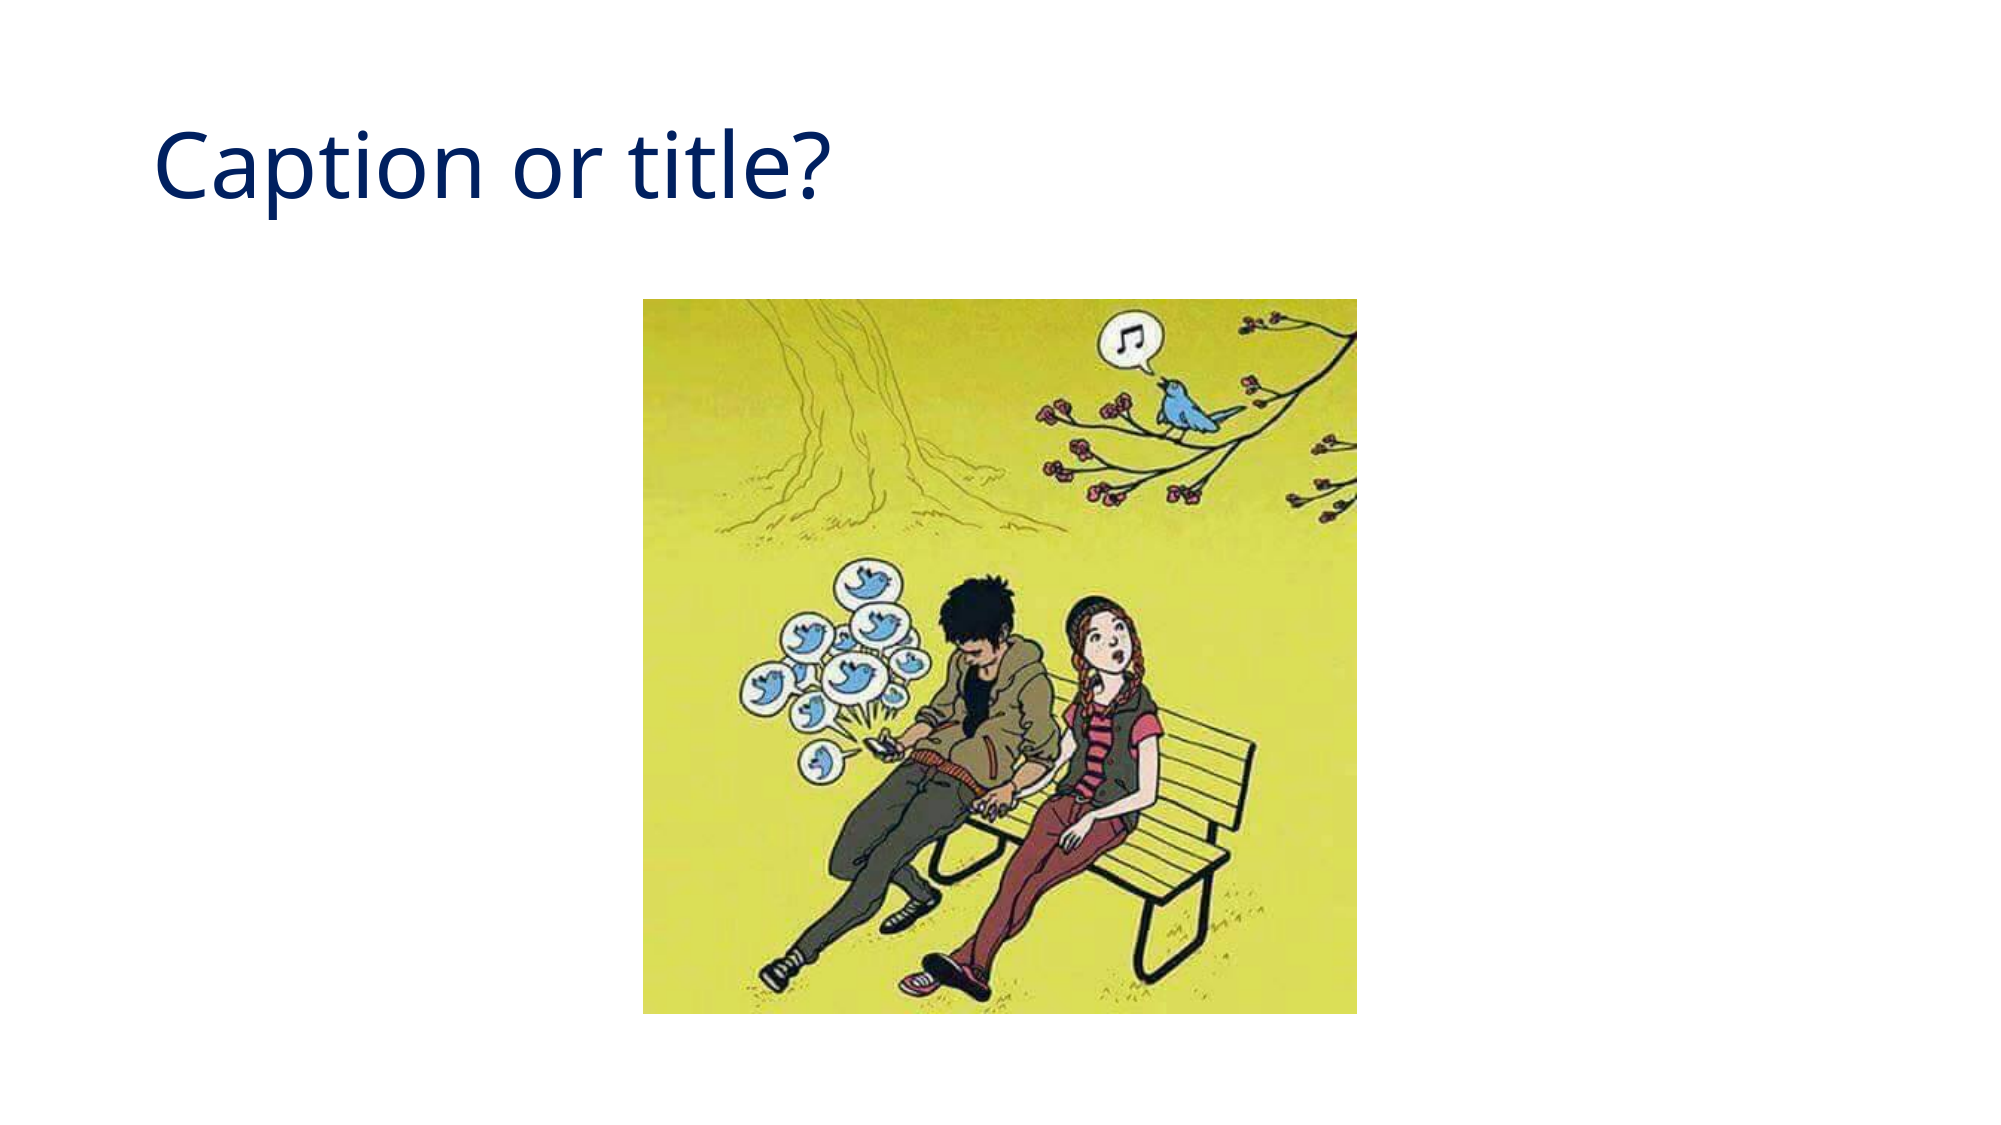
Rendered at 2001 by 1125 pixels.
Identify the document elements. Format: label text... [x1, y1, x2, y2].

picture [643, 299, 1357, 1014]
title Caption or title? [137, 59, 1863, 278]
